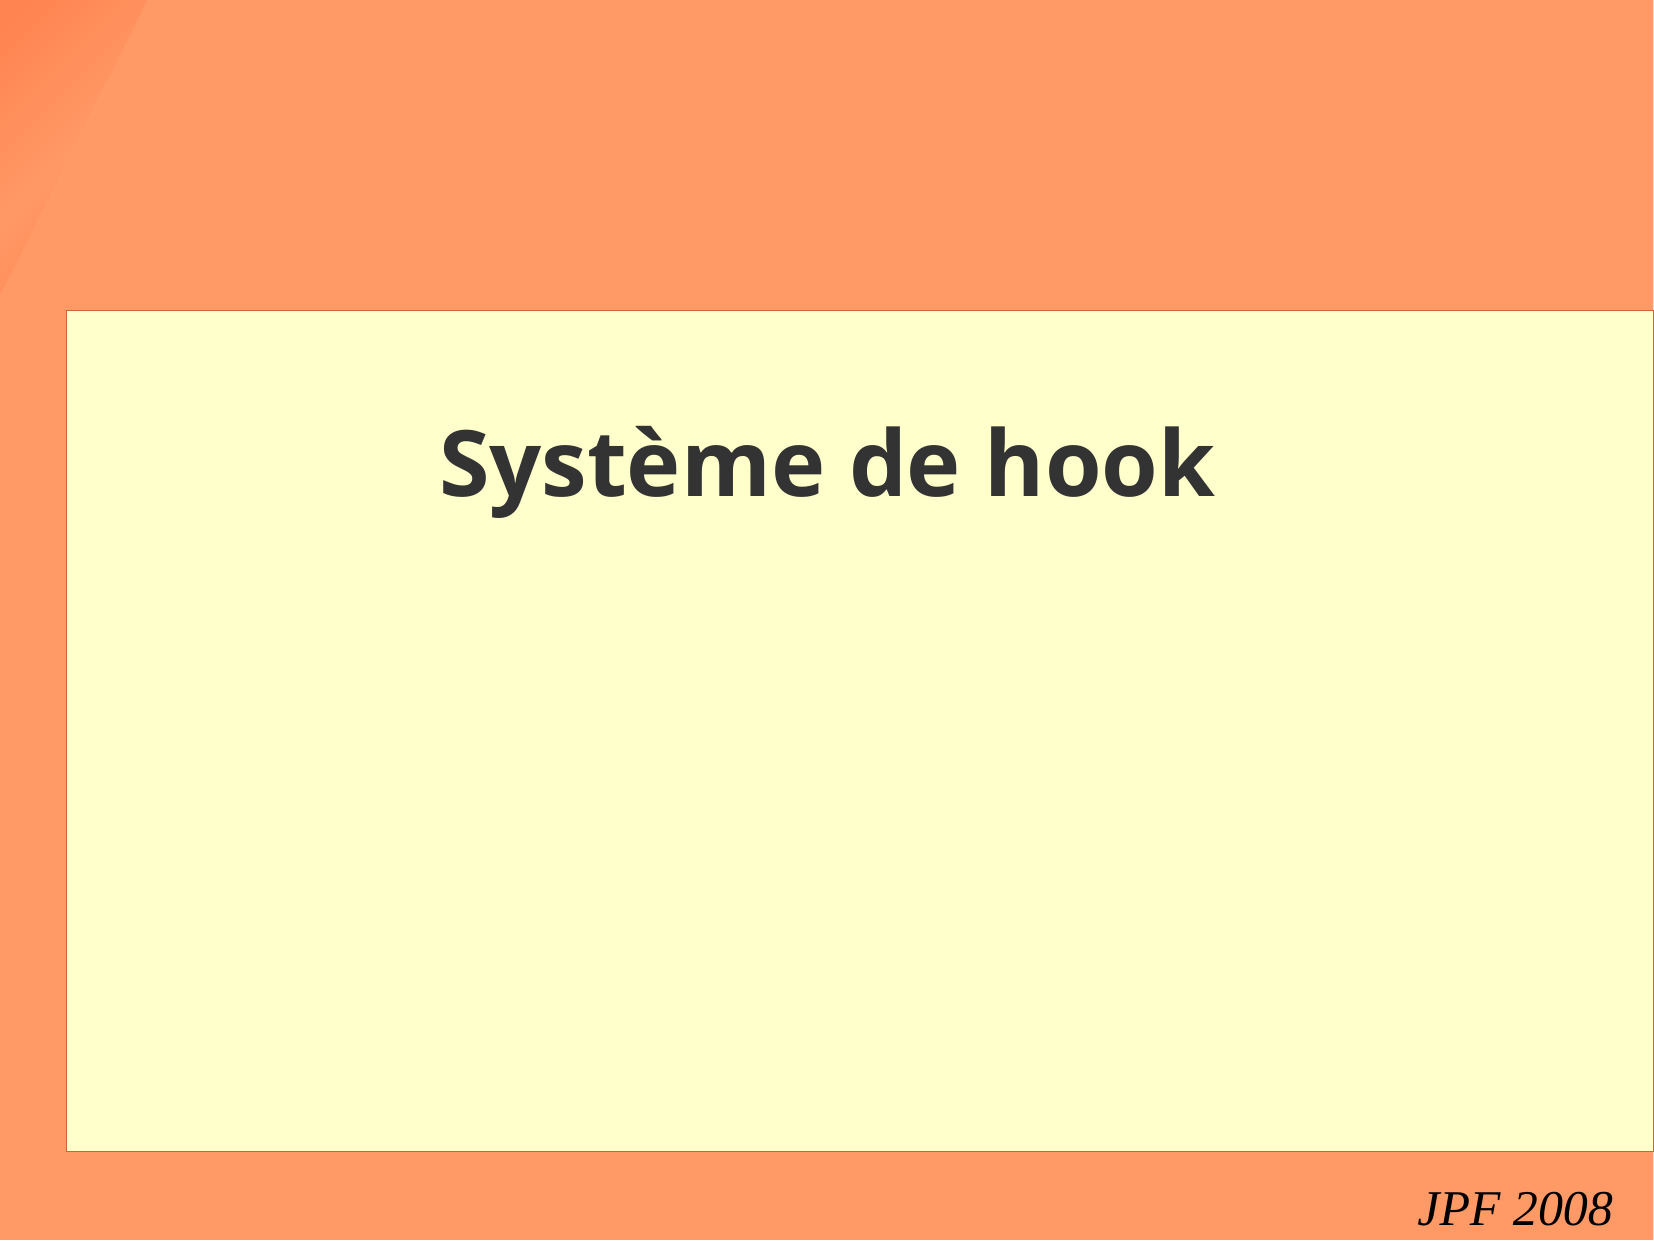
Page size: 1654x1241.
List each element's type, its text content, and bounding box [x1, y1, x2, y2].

title Système de hook [121, 356, 1534, 565]
